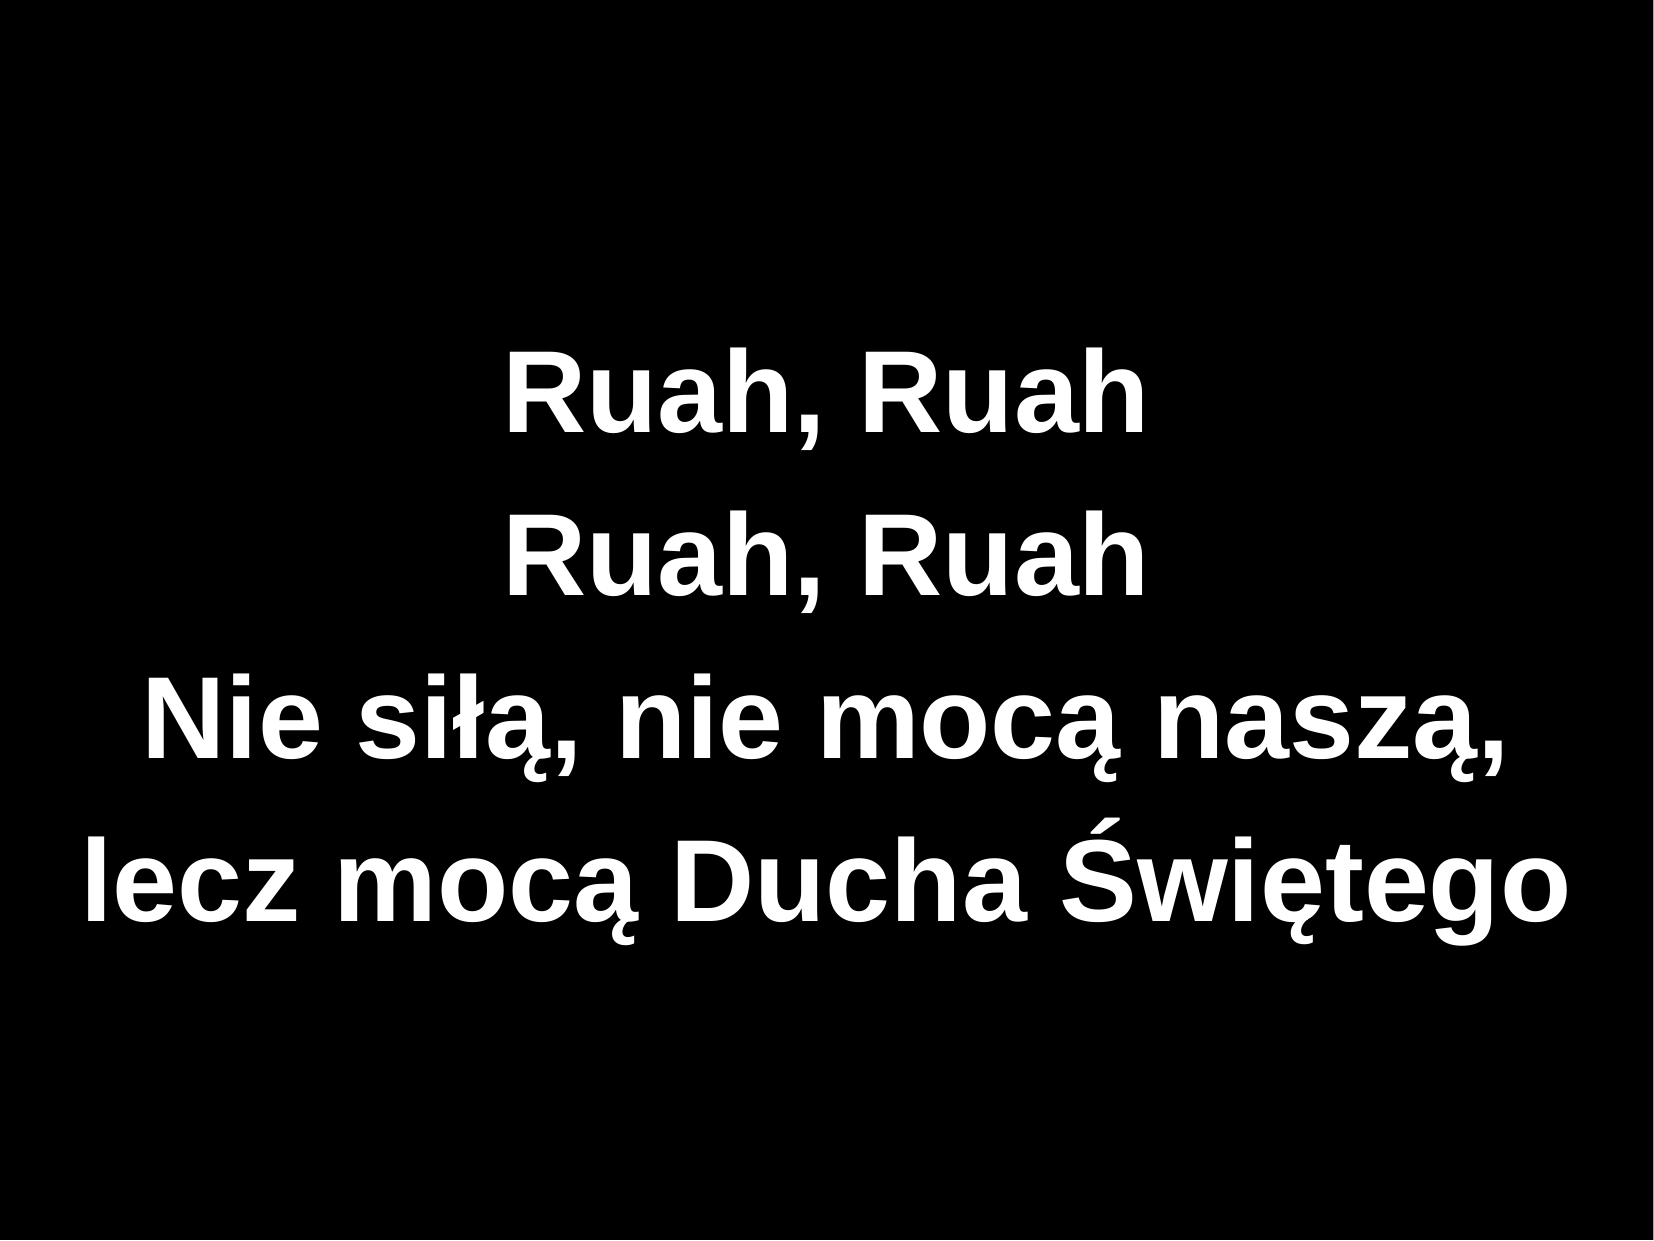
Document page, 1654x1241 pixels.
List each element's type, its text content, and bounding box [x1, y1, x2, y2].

subtitle Ruah, Ruah Ruah, Ruah Nie siłą, nie mocą naszą, lecz mocą Ducha Świętego [0, 0, 1654, 1241]
